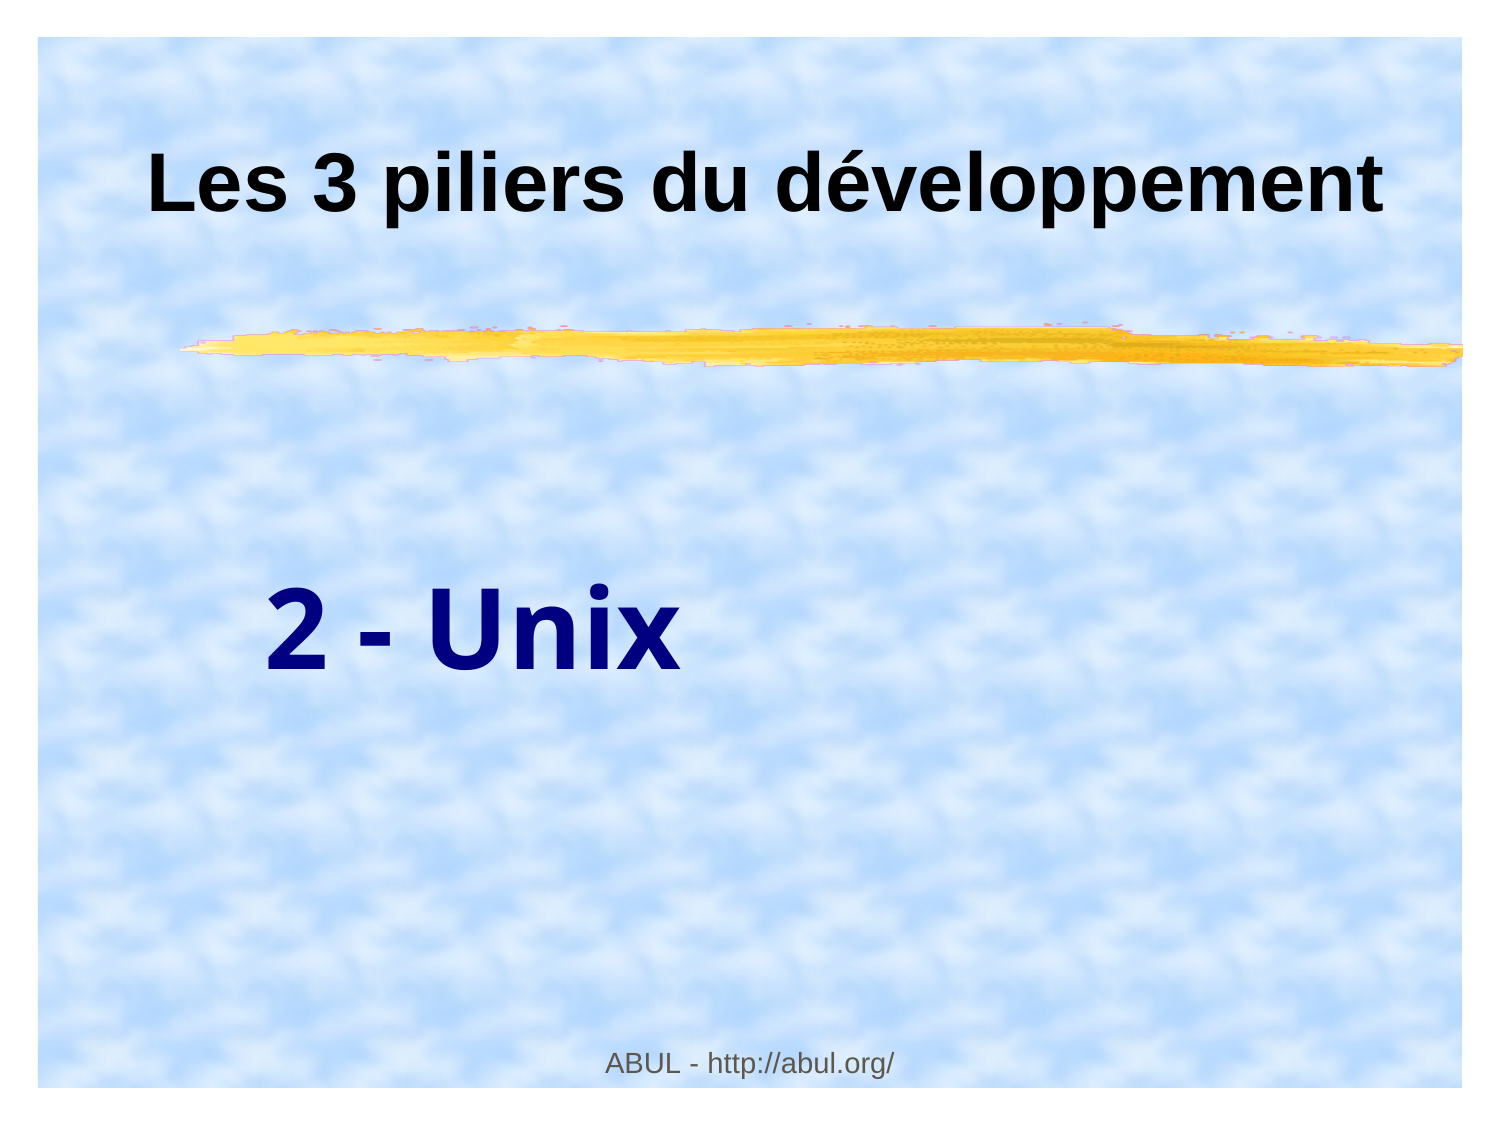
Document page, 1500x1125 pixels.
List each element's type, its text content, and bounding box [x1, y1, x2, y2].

subtitle 2 - Unix [264, 491, 1262, 761]
picture [37, 37, 1463, 1088]
title Les 3 piliers du développement [145, 66, 1416, 300]
